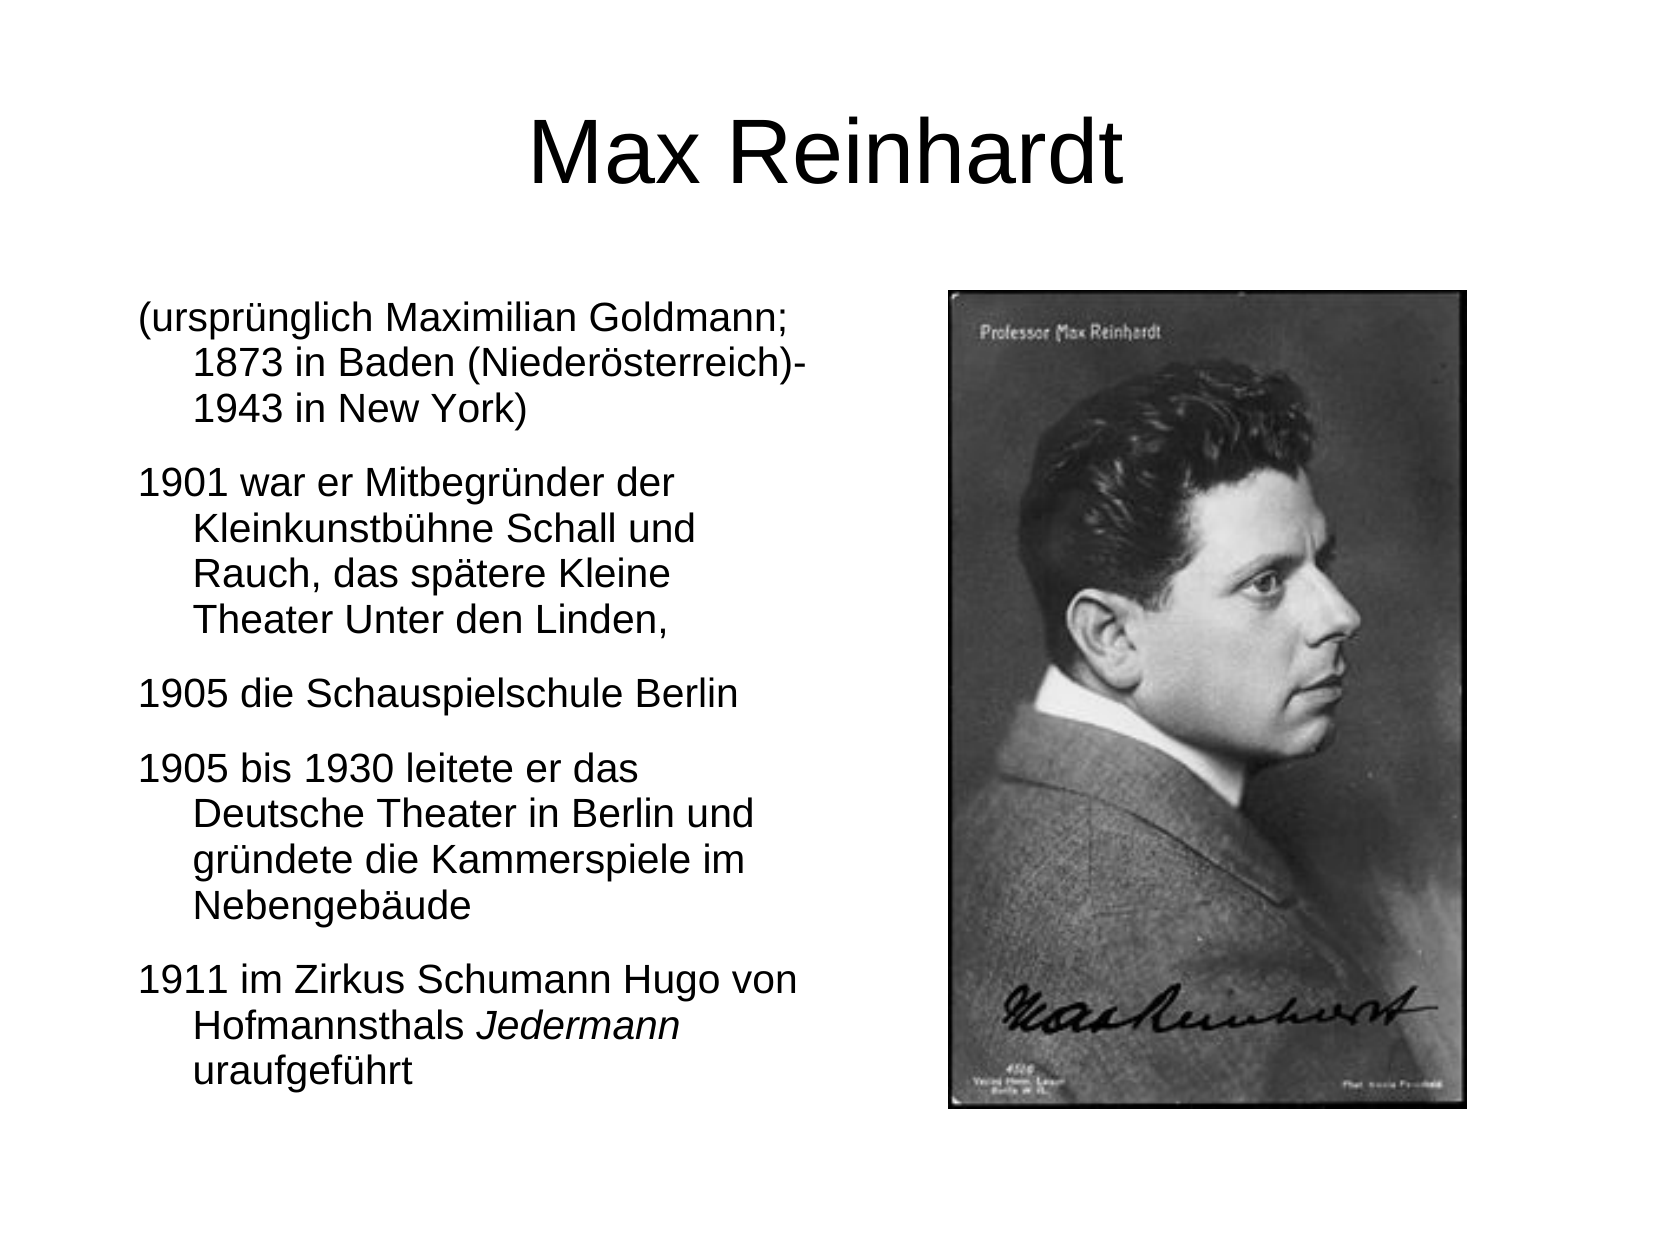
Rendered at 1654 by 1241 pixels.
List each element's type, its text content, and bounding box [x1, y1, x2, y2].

list (ursprünglich Maximilian Goldmann; 1873 in Baden (Niederösterreich)- 1943 in New York) 1901 war er Mitbegründer der Kleinkunstbühne Schall und Rauch, das spätere Kleine Theater Unter den Linden, 1905 die Schauspielschule Berlin 1905 bis 1930 leitete er das Deutsche Theater in Berlin und gründete die Kammerspiele im Nebengebäude 1911 im Zirkus Schumann Hugo von Hofmannsthals Jedermann uraufgeführt [82, 290, 809, 1109]
title Max Reinhardt [82, 49, 1571, 257]
picture [948, 290, 1467, 1109]
